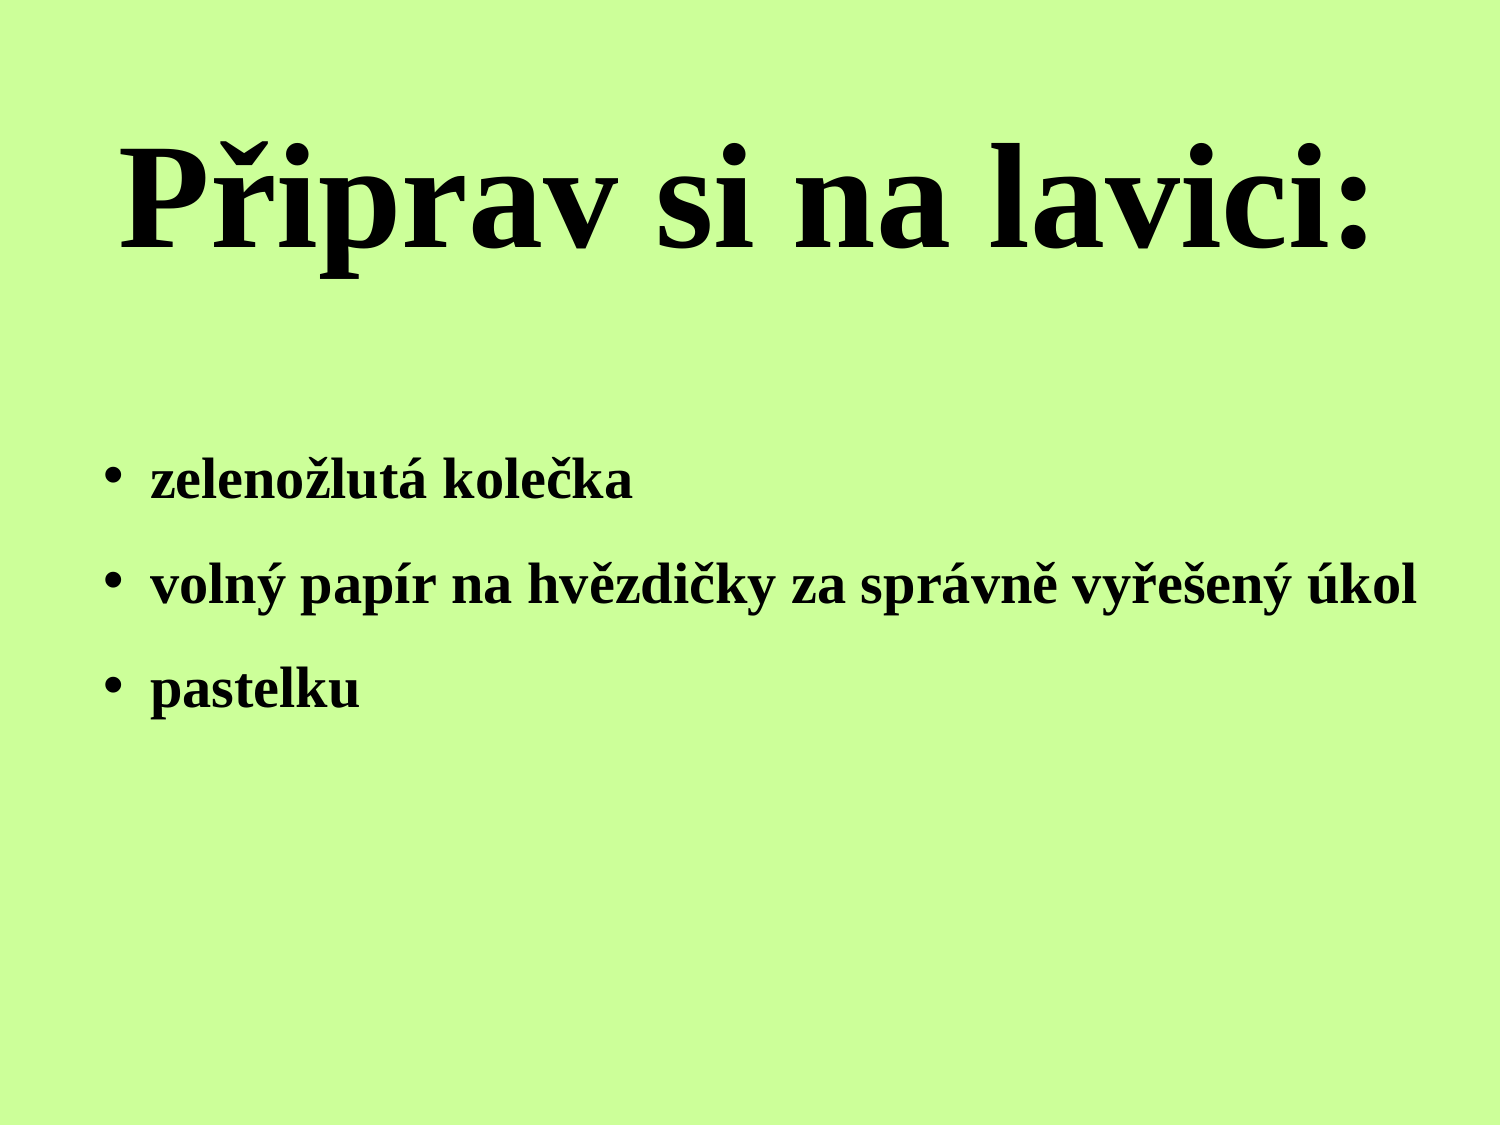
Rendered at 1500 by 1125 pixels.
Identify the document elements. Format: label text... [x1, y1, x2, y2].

text_box Připrav si na lavici: [88, 90, 1412, 286]
text_box zelenožlutá kolečka volný papír na hvězdičky za správně vyřešený úkol pastelku [88, 397, 1447, 728]
